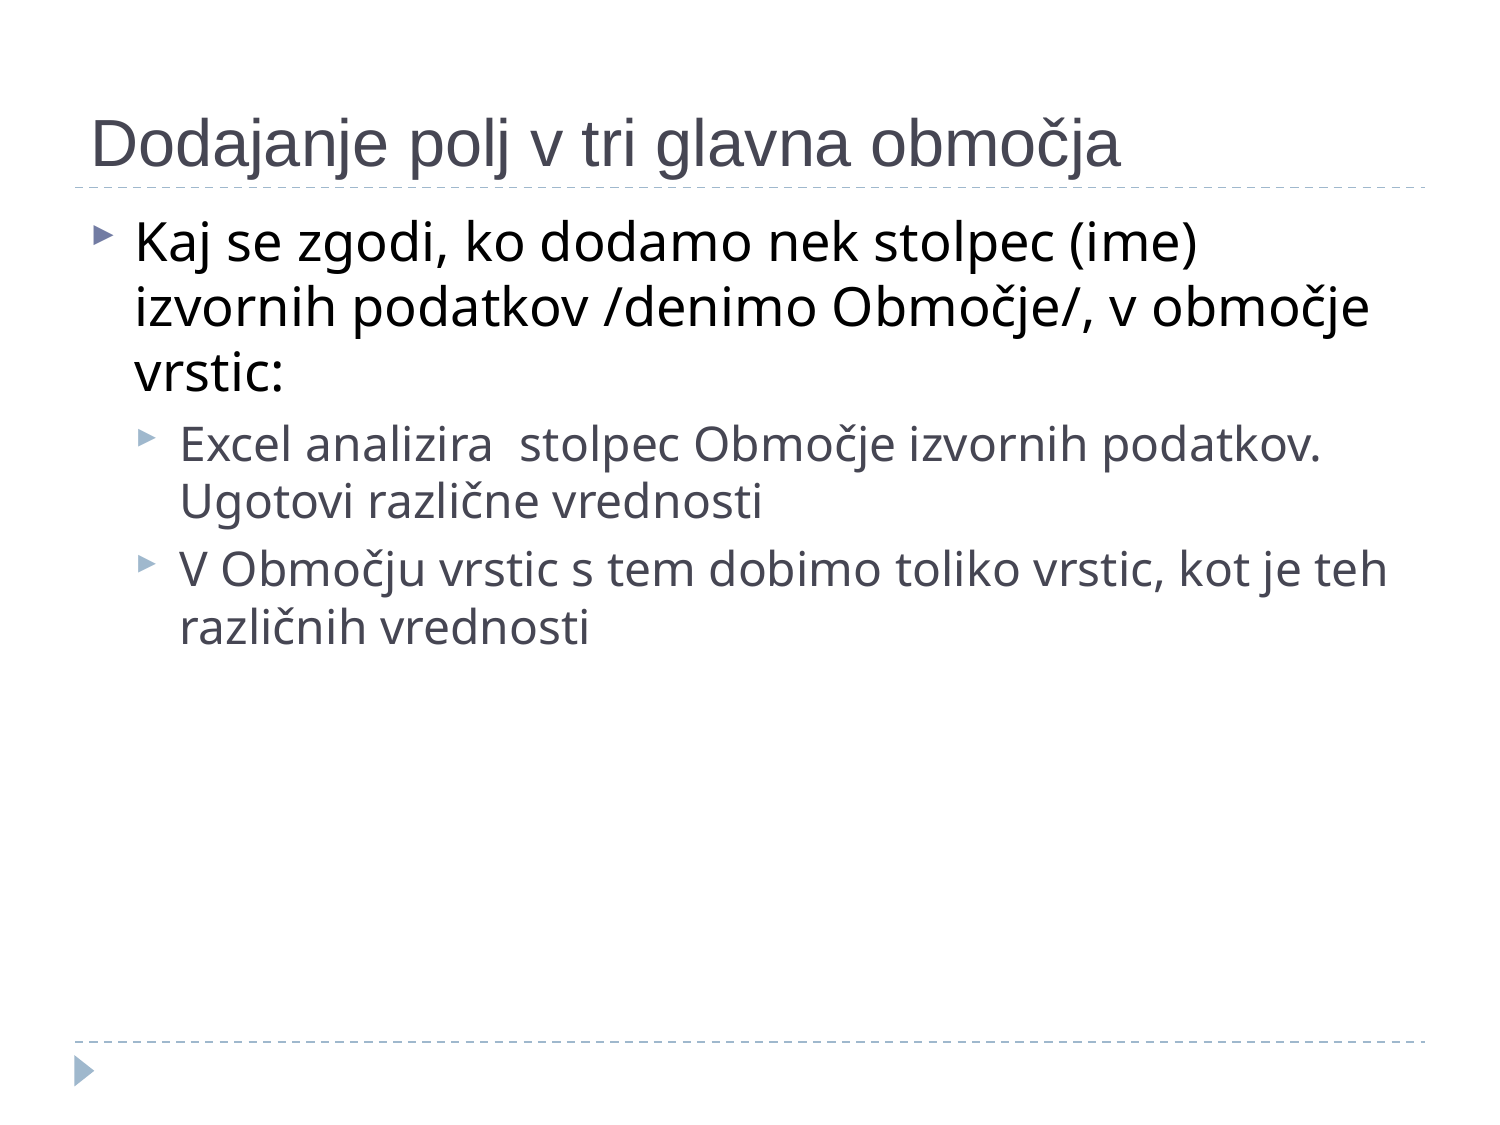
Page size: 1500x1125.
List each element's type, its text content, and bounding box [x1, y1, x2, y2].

title Dodajanje polj v tri glavna območja [75, 24, 1425, 188]
list Kaj se zgodi, ko dodamo nek stolpec (ime) izvornih podatkov /denimo Območje/, v območje vrstic: Excel analizira stolpec Območje izvornih podatkov. Ugotovi različne vrednosti V Območju vrstic s tem dobimo toliko vrstic, kot je teh različnih vrednosti [75, 200, 1425, 1006]
